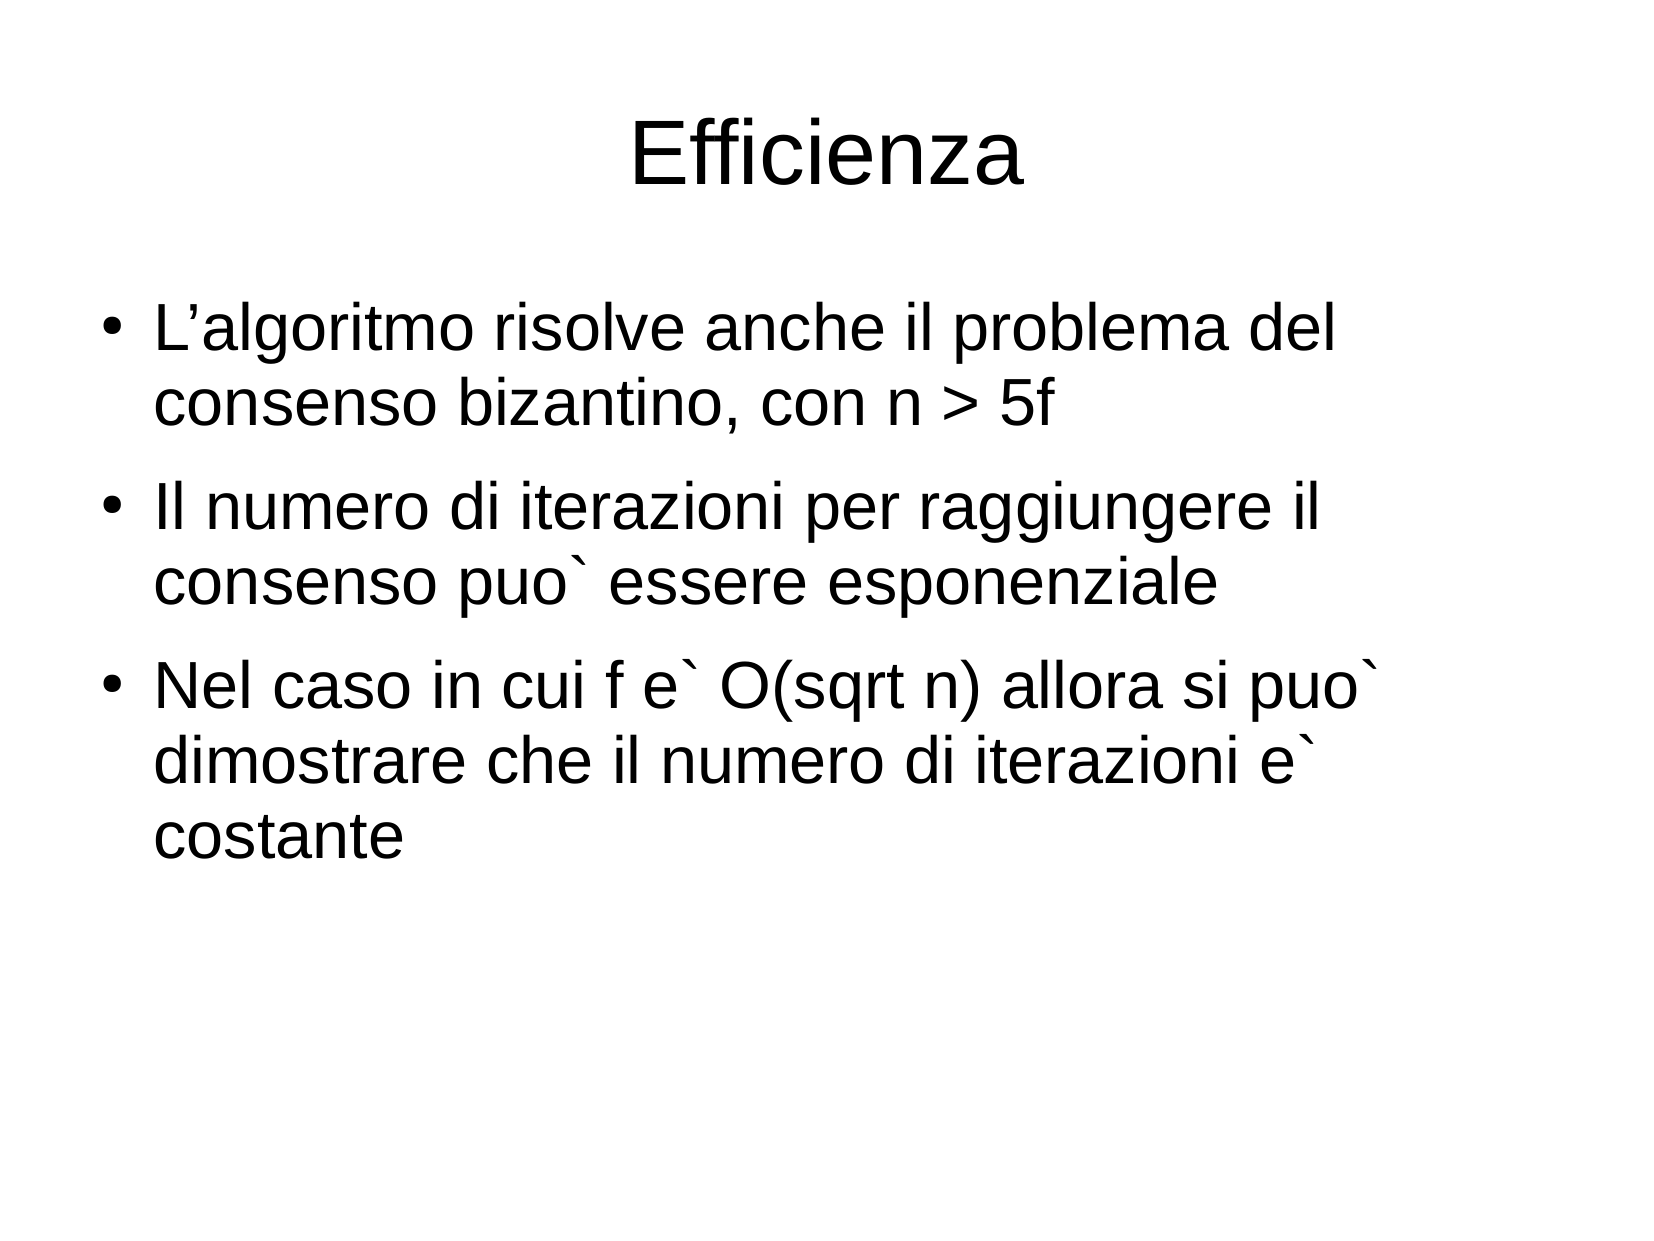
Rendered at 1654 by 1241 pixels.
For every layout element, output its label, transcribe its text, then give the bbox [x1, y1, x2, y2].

title Efficienza [82, 49, 1571, 257]
list L’algoritmo risolve anche il problema del consenso bizantino, con n > 5f Il numero di iterazioni per raggiungere il consenso puo` essere esponenziale Nel caso in cui f e` O(sqrt n) allora si puo` dimostrare che il numero di iterazioni e` costante [82, 290, 1571, 1010]
